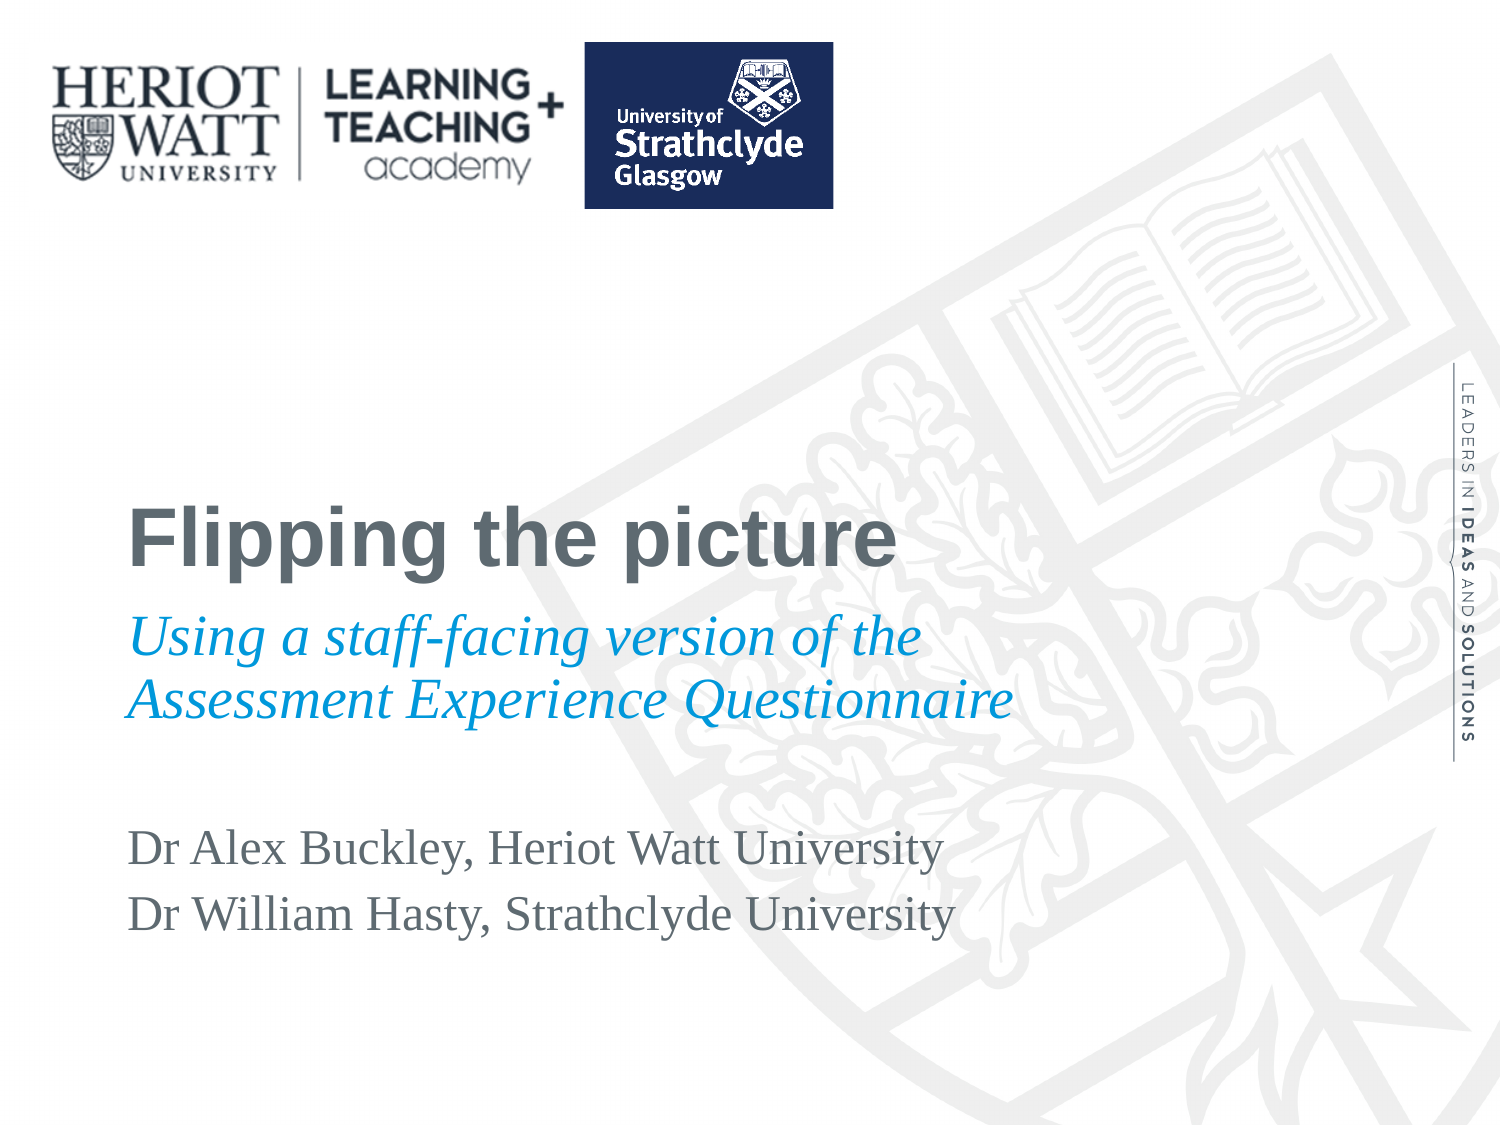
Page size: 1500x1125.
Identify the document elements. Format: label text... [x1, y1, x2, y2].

subtitle Using a staff-facing version of the Assessment Experience Questionnaire Dr Alex Buckley, Heriot Watt University Dr William Hasty, Strathclyde University [112, 597, 1163, 976]
picture [29, 42, 581, 209]
picture [584, 42, 834, 209]
title Flipping the picture [112, 349, 1388, 591]
